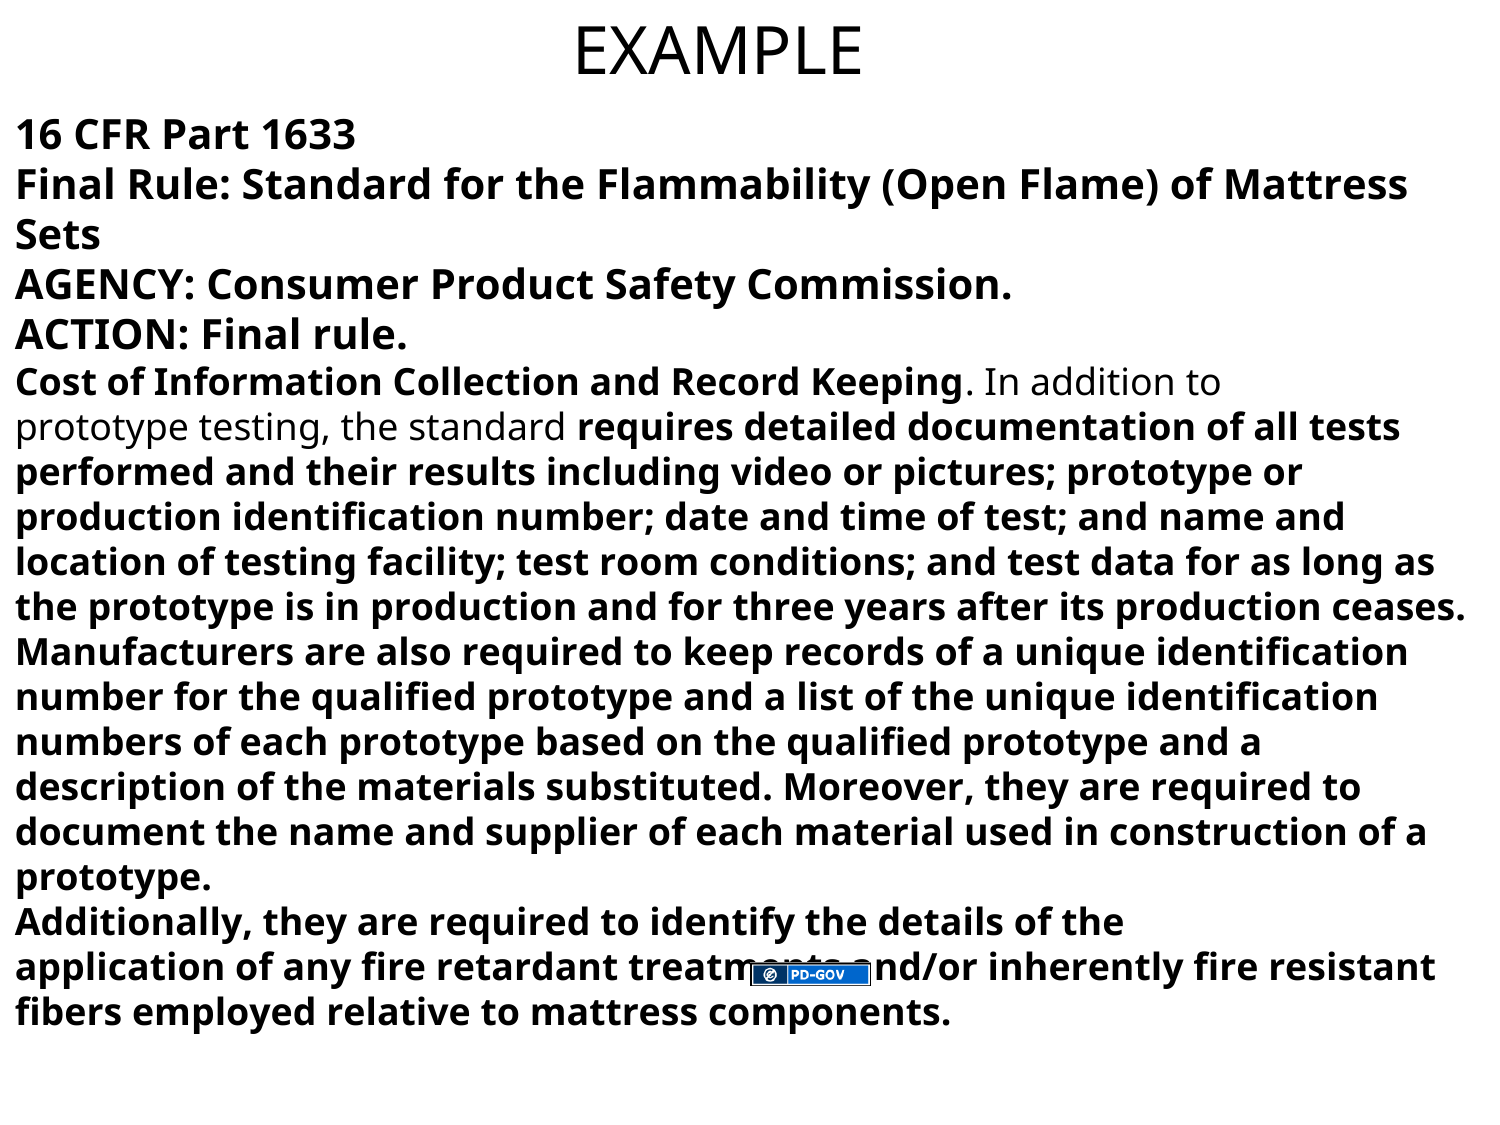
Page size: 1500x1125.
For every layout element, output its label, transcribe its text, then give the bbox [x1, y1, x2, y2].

text_box 16 CFR Part 1633 Final Rule: Standard for the Flammability (Open Flame) of Mattress Sets AGENCY: Consumer Product Safety Commission. ACTION: Final rule. [0, 99, 1500, 349]
title [112, 99, 1388, 288]
text_box Cost of Information Collection and Record Keeping. In addition to prototype testing, the standard requires detailed documentation of all tests performed and their results including video or pictures; prototype or production identification number; date and time of test; and name and location of testing facility; test room conditions; and test data for as long as the prototype is in production and for three years after its production ceases. Manufacturers are also required to keep records of a unique identification number for the qualified prototype and a list of the unique identification numbers of each prototype based on the qualified prototype and a description of the materials substituted. Moreover, they are required to document the name and supplier of each material used in construction of a prototype. Additionally, they are required to identify the details of the application of any fire retardant treatments and/or inherently fire resistant fibers employed relative to mattress components. [0, 349, 1500, 1041]
text_box EXAMPLE [75, 0, 1363, 96]
picture [750, 962, 871, 986]
